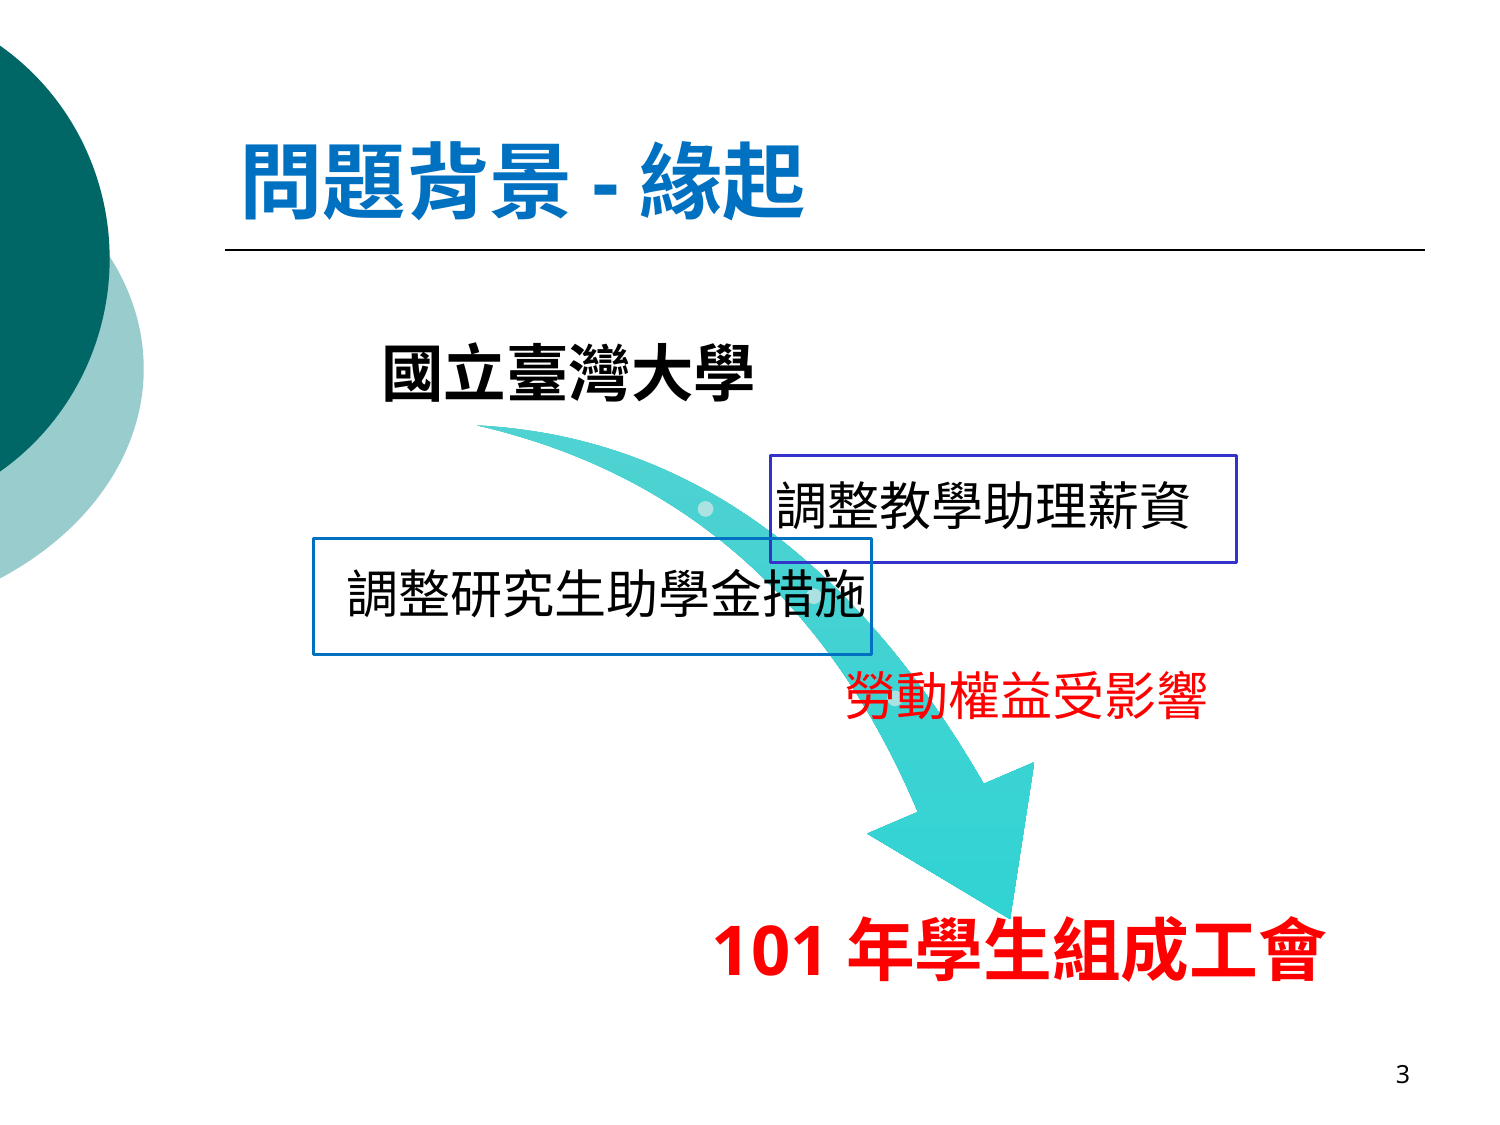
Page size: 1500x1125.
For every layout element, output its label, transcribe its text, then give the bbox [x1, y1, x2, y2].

text_box 調整研究生助學金措施 [313, 538, 872, 655]
text_box [477, 425, 770, 538]
text_box [872, 626, 884, 640]
title 問題背景-緣起 [224, 49, 1425, 237]
text_box 101年學生組成工會 [704, 908, 1335, 1025]
text_box [867, 757, 1035, 908]
slide_number <number> [1074, 1025, 1425, 1100]
text_box [830, 655, 839, 668]
text_box 勞動權益受影響 [839, 640, 1336, 757]
text_box 國立臺灣大學 [321, 299, 817, 416]
text_box 調整教學助理薪資 [770, 455, 1237, 563]
